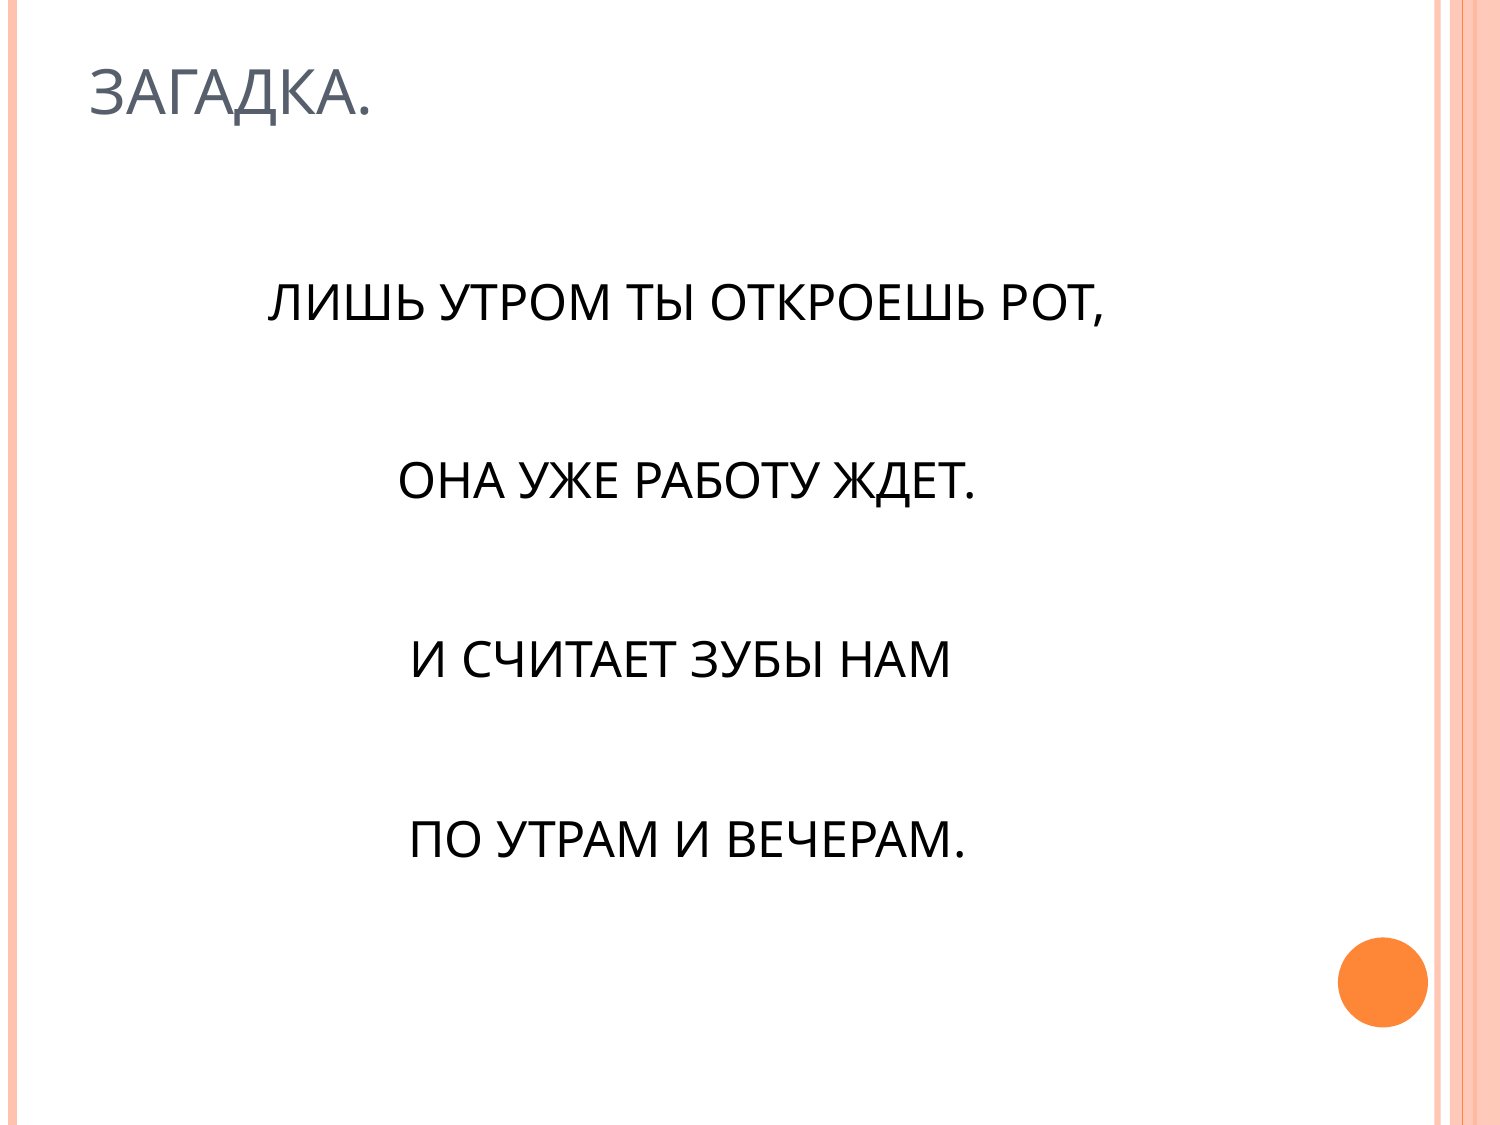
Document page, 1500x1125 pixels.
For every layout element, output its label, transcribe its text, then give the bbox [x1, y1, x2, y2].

list ЛИШЬ УТРОМ ТЫ ОТКРОЕШЬ РОТ, ОНА УЖЕ РАБОТУ ЖДЕТ. И СЧИТАЕТ ЗУБЫ НАМ ПО УТРАМ И ВЕЧЕРАМ. [75, 262, 1300, 1062]
title ЗАГАДКА. [75, 45, 1300, 233]
